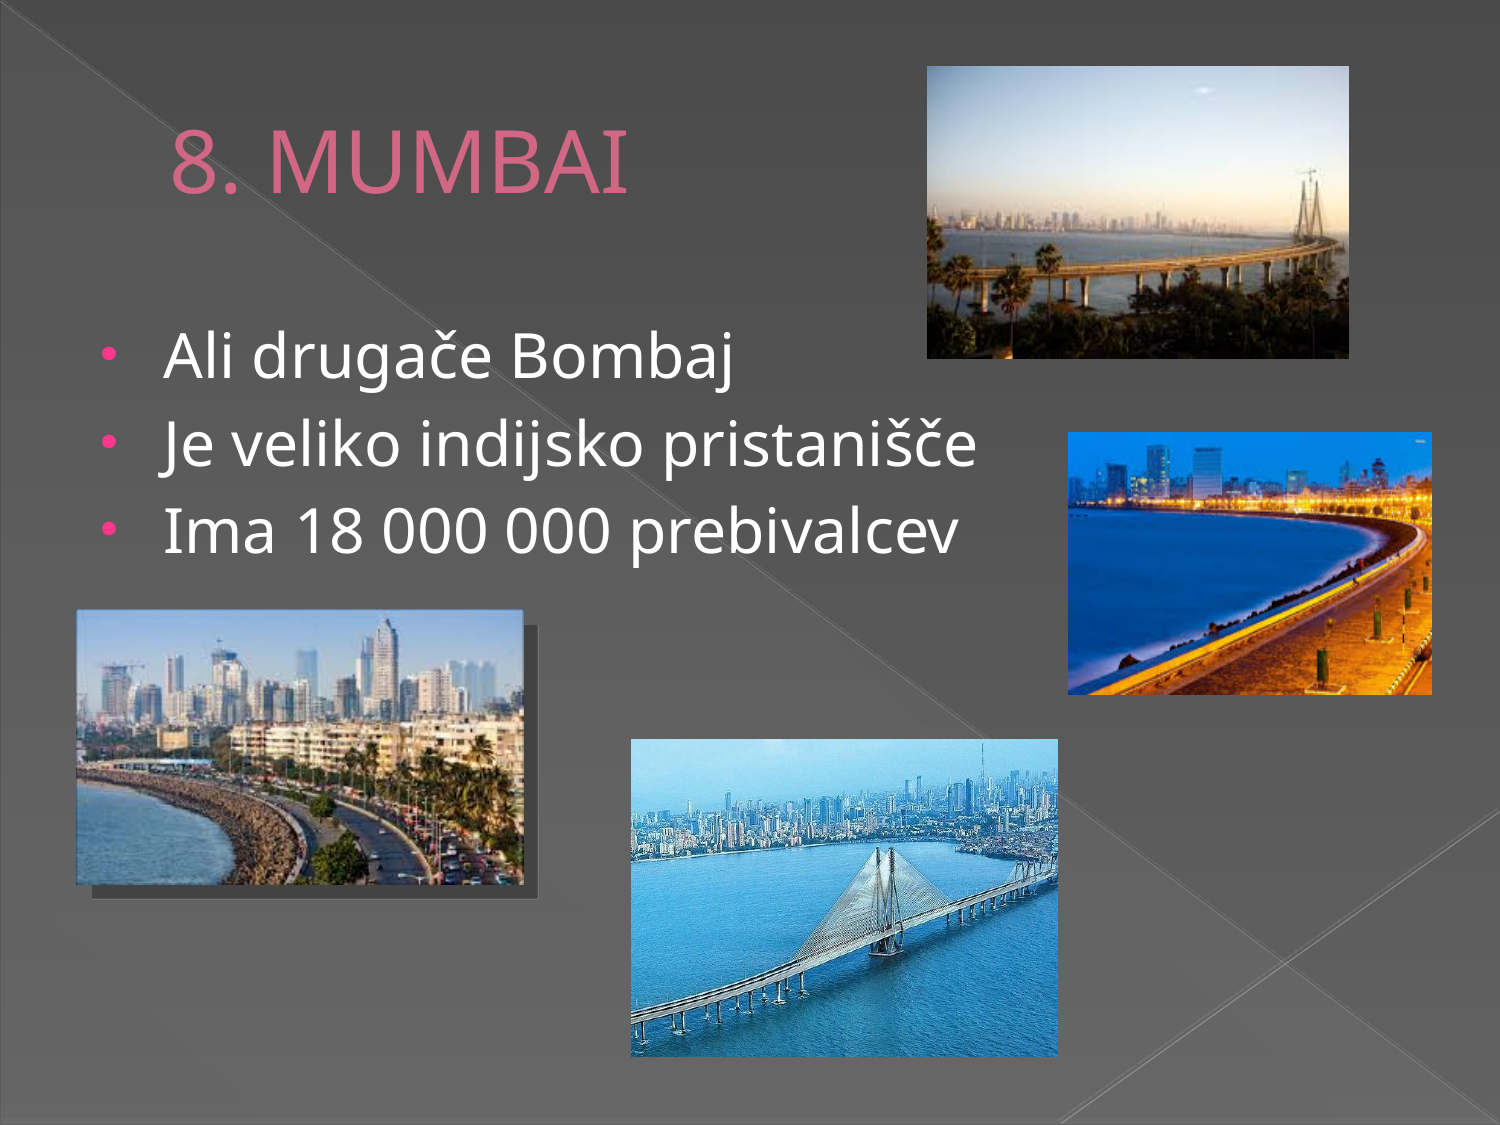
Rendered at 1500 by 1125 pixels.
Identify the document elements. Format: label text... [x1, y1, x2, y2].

title 8. MUMBAI [75, 43, 1425, 274]
list Ali drugače Bombaj Je veliko indijsko pristanišče Ima 18 000 000 prebivalcev [75, 308, 1425, 1059]
picture [76, 609, 524, 885]
picture [1068, 432, 1432, 696]
picture [631, 739, 1058, 1057]
picture [927, 66, 1349, 359]
